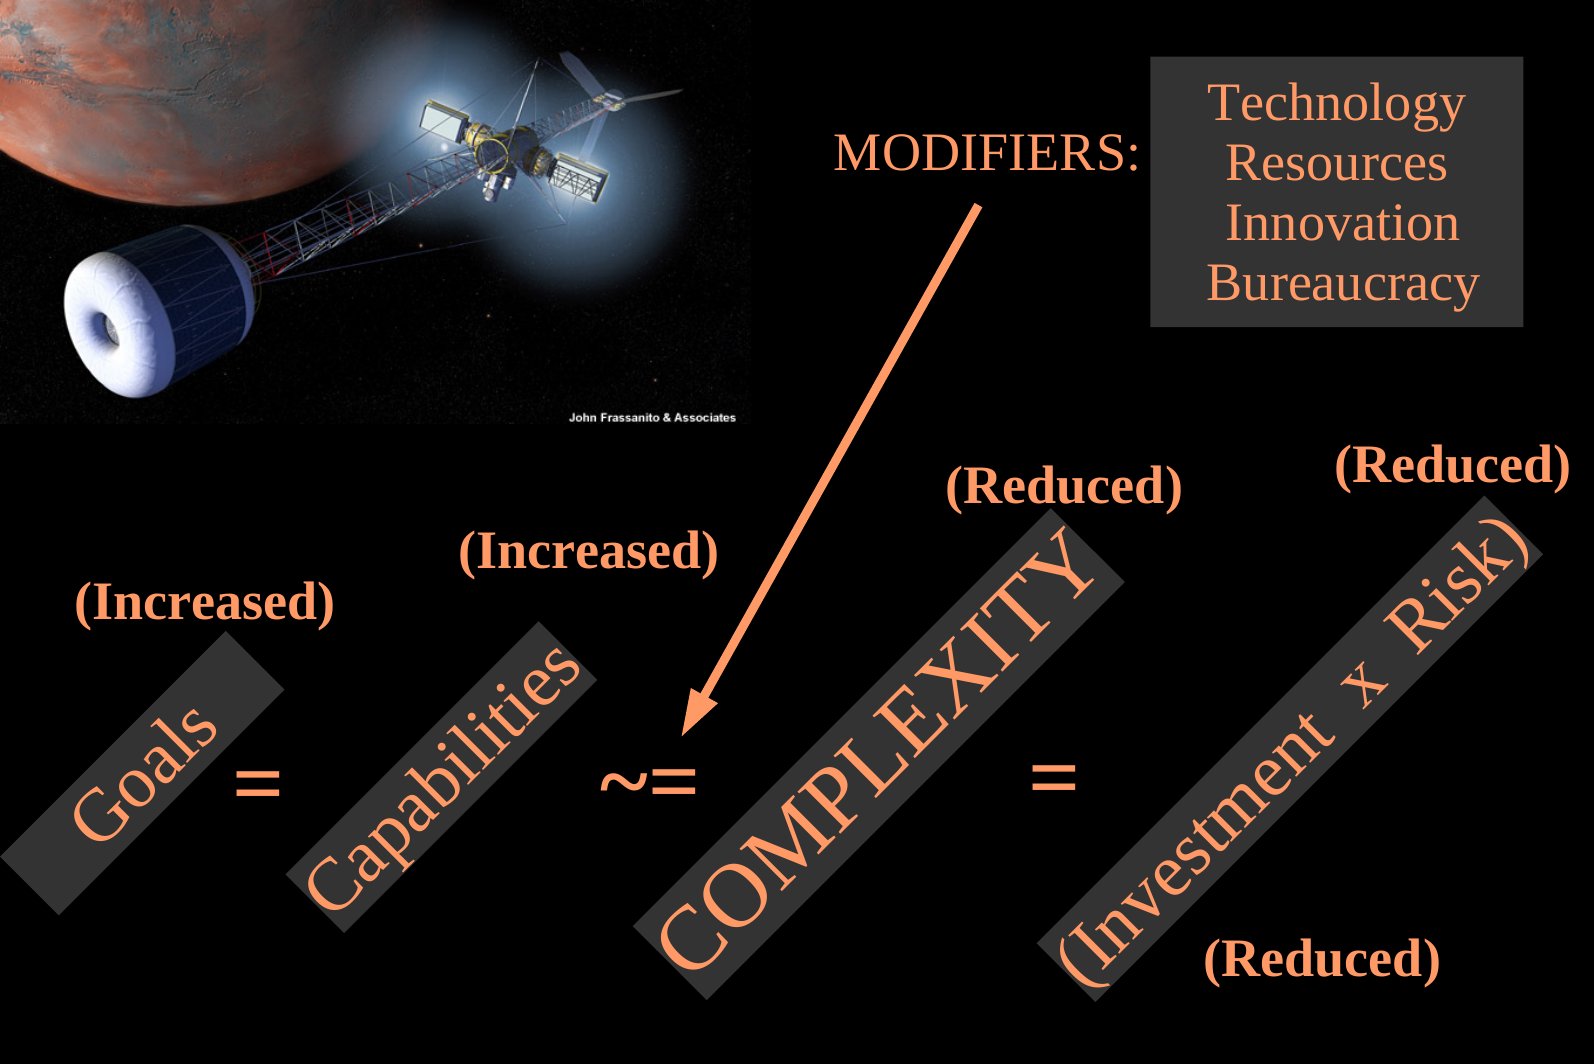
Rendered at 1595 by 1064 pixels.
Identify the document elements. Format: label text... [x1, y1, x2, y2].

text_box ~= [600, 730, 702, 833]
text_box (Increased) [66, 570, 344, 633]
text_box (Investment x Risk) [1036, 496, 1544, 1002]
text_box MODIFIERS: [823, 121, 1153, 183]
text_box = [1028, 726, 1081, 829]
text_box (Reduced) [1203, 928, 1442, 990]
text_box Capabilities [285, 621, 598, 934]
text_box COMPLEXITY [632, 518, 1125, 1001]
text_box (Increased) [443, 520, 735, 582]
text_box = [232, 732, 297, 834]
text_box (Reduced) [1334, 434, 1573, 496]
text_box Technology Resources Innovation Bureaucracy [1150, 56, 1524, 328]
text_box (Reduced) [945, 455, 1184, 518]
text_box Goals [0, 633, 285, 916]
picture [0, 0, 751, 424]
